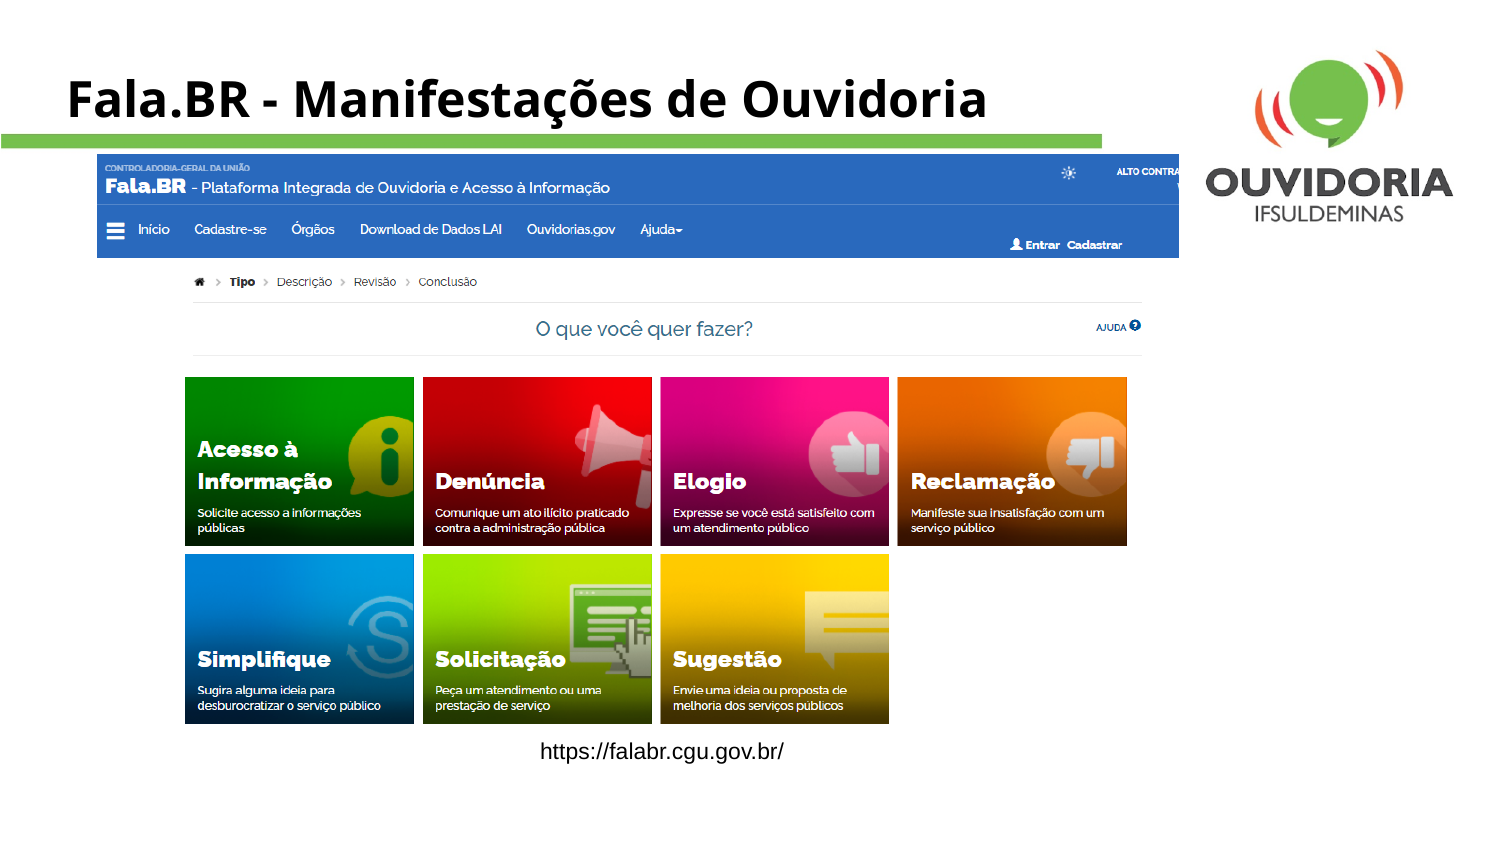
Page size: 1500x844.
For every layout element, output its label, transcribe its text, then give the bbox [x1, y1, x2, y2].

text_box Fala.BR - Manifestações de Ouvidoria [51, 52, 1054, 130]
text_box https://falabr.cgu.gov.br/ [36, 199, 1288, 780]
picture [1, 0, 1499, 844]
